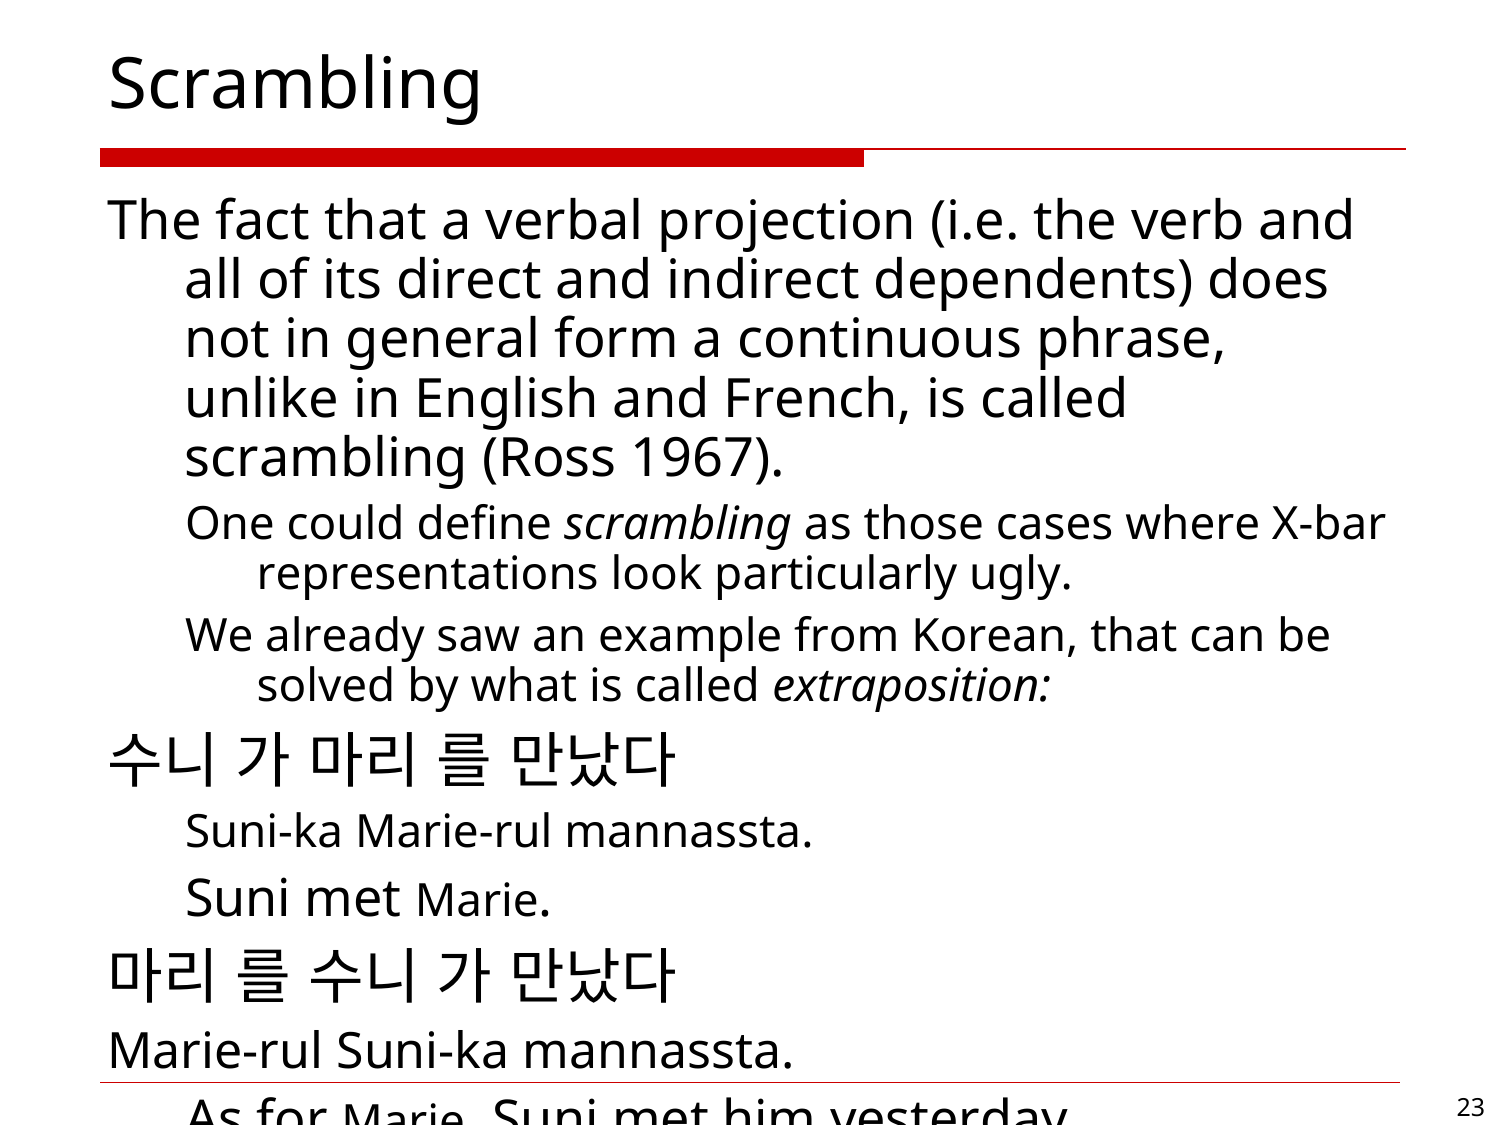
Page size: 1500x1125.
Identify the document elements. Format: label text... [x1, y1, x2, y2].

list The fact that a verbal projection (i.e. the verb and all of its direct and indirect dependents) does not in general form a continuous phrase, unlike in English and French, is called scrambling (Ross 1967). One could define scrambling as those cases where X-bar representations look particularly ugly. We already saw an example from Korean, that can be solved by what is called extraposition: 수니 가 마리 를 만났다 Suni-ka Marie-rul mannassta. Suni met Marie. 마리 를 수니 가 만났다 Marie-rul Suni-ka mannassta. As for Marie, Suni met him yesterday It is Marie (among other people) who Suni met. [92, 184, 1406, 1080]
title Scrambling [94, 36, 1407, 138]
